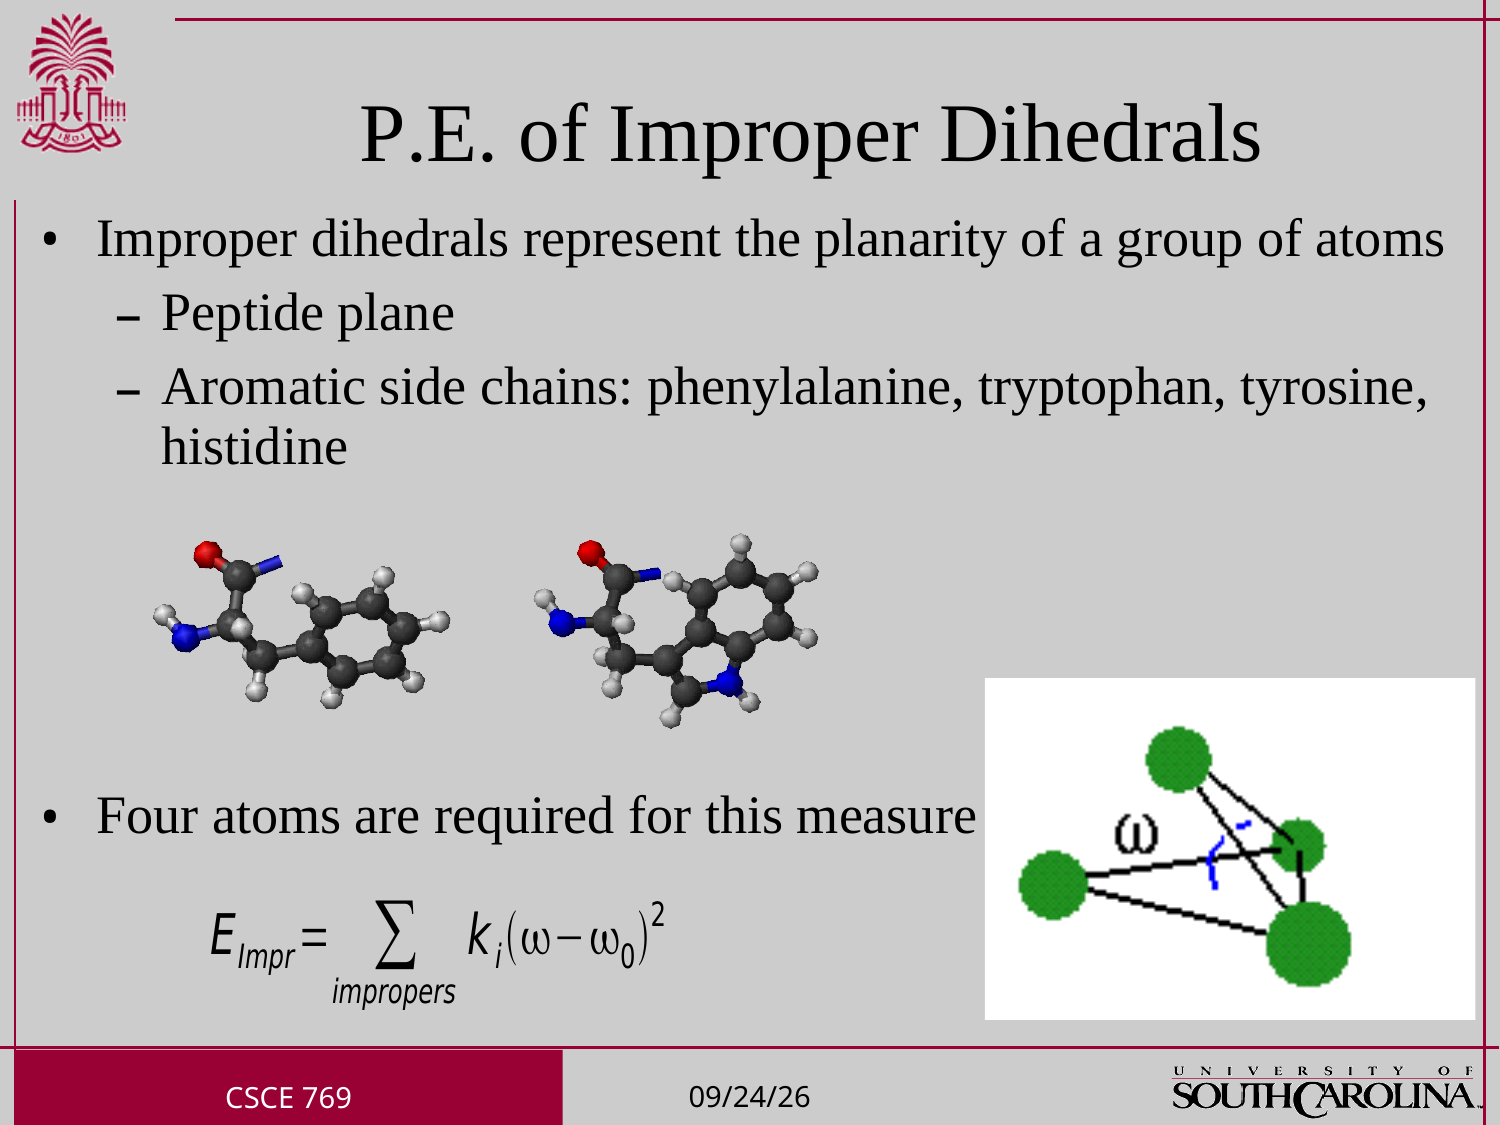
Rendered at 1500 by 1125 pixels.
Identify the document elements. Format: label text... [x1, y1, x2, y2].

picture [1476, 1049, 1483, 1125]
picture [984, 678, 1476, 1020]
chart [199, 894, 676, 1013]
list Improper dihedrals represent the planarity of a group of atoms Peptide plane Aromatic side chains: phenylalanine, tryptophan, tyrosine, histidine Four atoms are required for this measure [24, 200, 1476, 1125]
picture [12, 12, 131, 155]
picture [150, 524, 451, 737]
picture [525, 524, 826, 739]
title P.E. of Improper Dihedrals [174, 9, 1450, 188]
